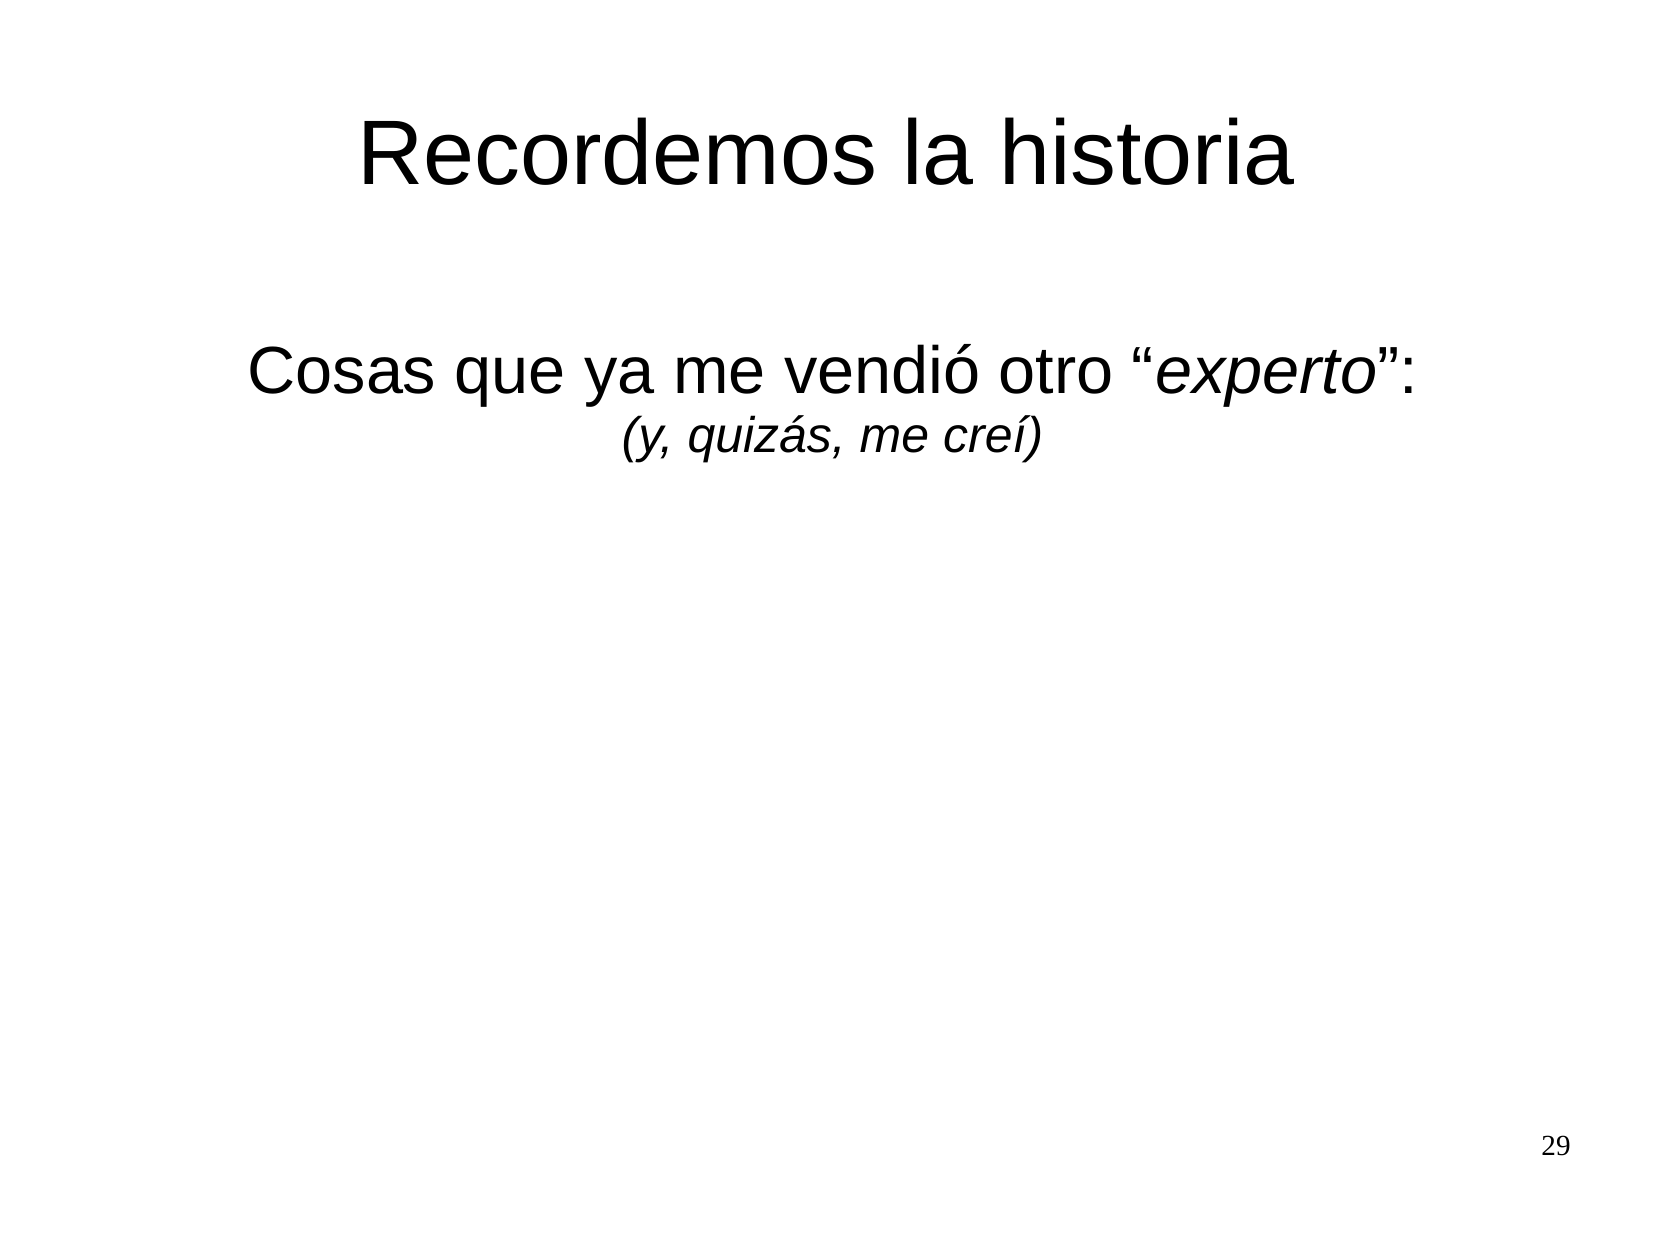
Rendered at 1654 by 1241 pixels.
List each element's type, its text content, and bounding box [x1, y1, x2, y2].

title Recordemos la historia [82, 56, 1571, 250]
subtitle Cosas que ya me vendió otro “experto”: (y, quizás, me creí) [88, 295, 1577, 1099]
